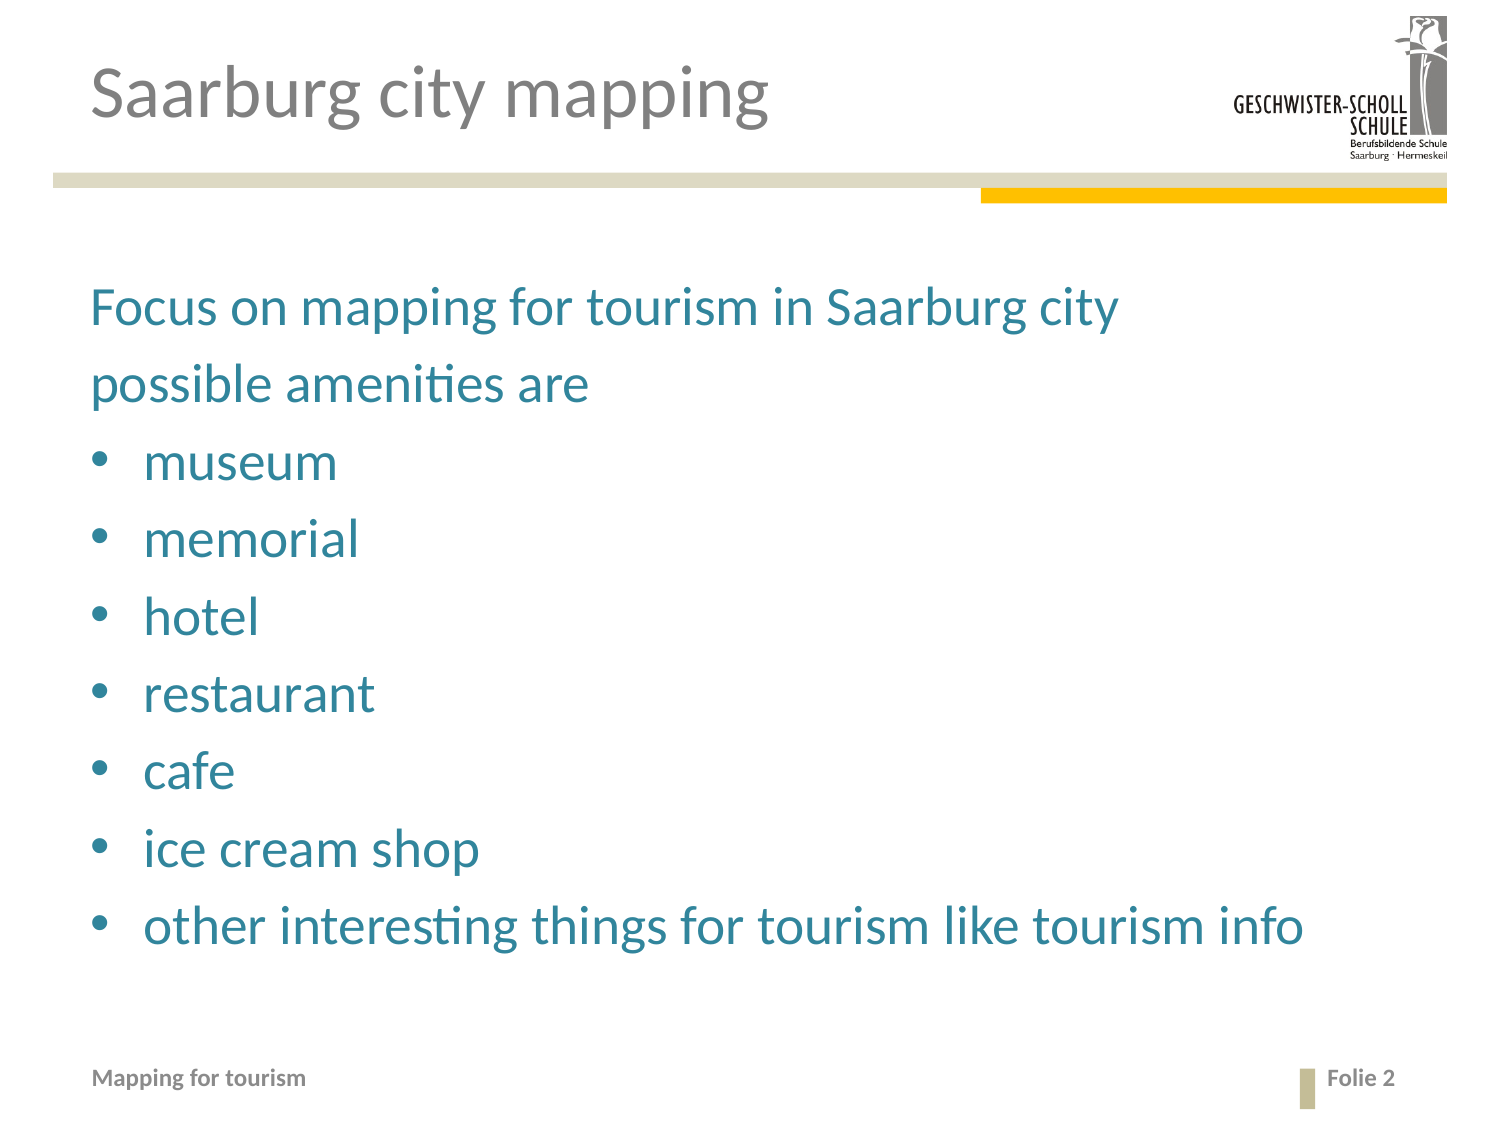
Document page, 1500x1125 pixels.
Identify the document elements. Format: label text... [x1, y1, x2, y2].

footer Mapping for tourism [76, 1046, 552, 1107]
list Focus on mapping for tourism in Saarburg city possible amenities are museum memorial hotel restaurant cafe ice cream shop other interesting things for tourism like tourism info [75, 262, 1329, 1005]
title Saarburg city mapping [75, 30, 1140, 146]
picture [1234, 16, 1447, 161]
slide_number Folie <Nummer> [1312, 1046, 1468, 1107]
